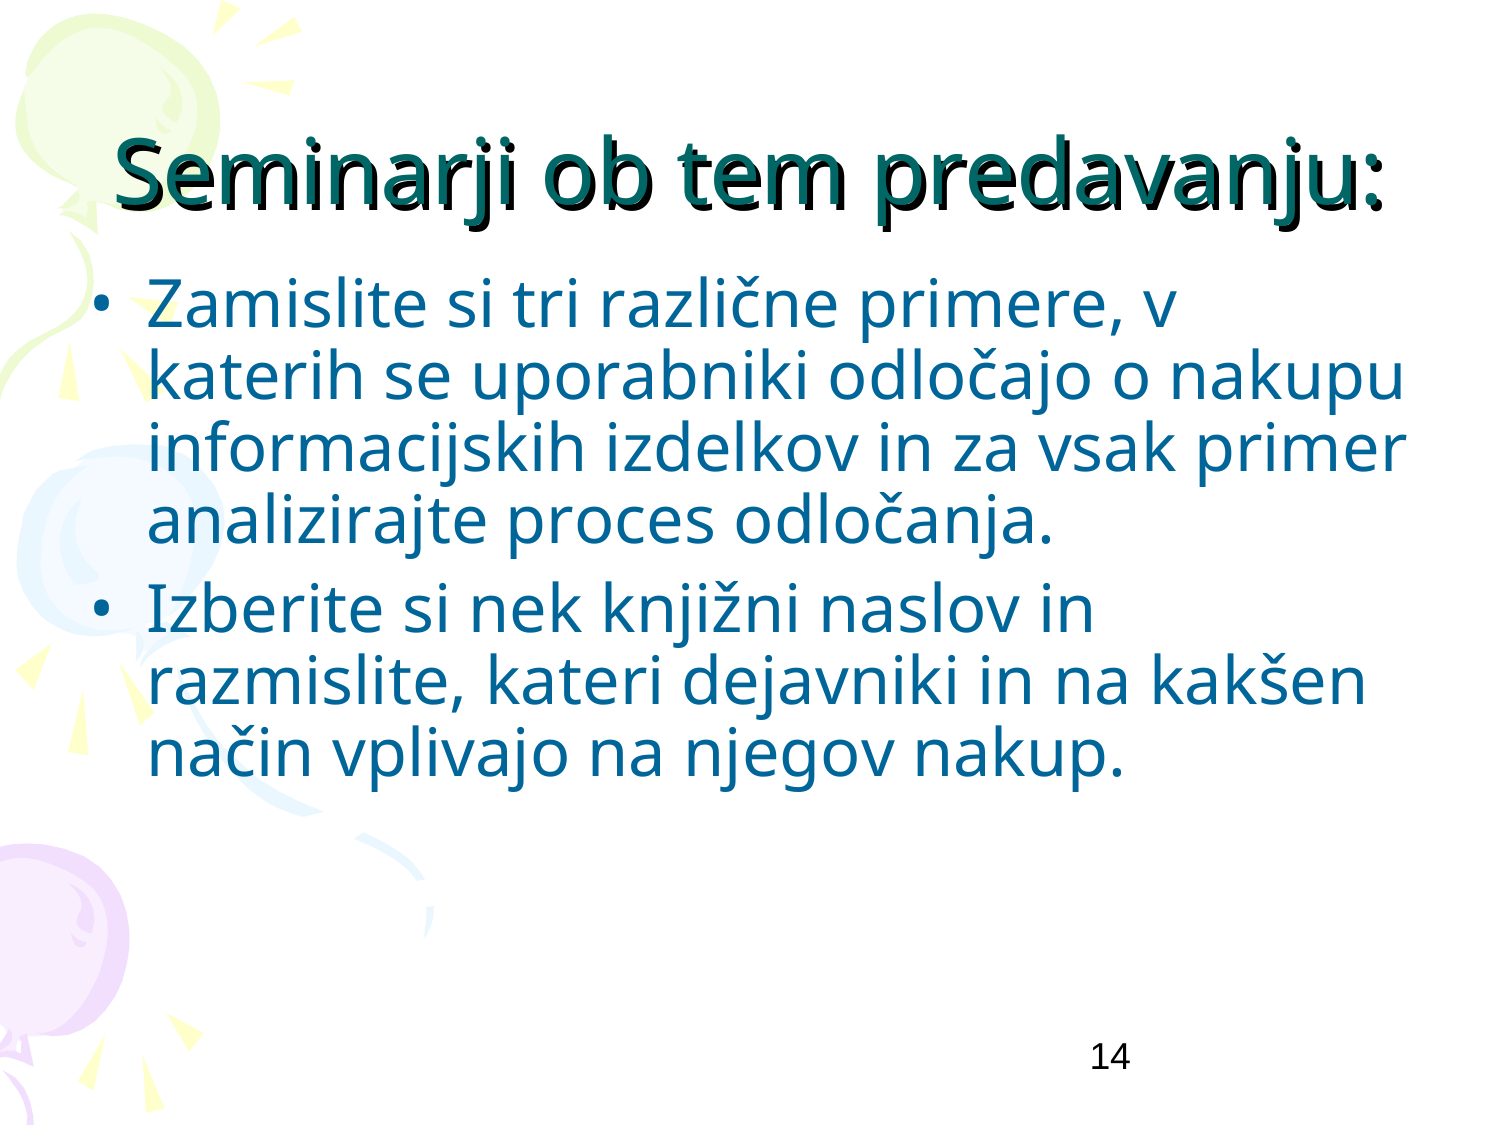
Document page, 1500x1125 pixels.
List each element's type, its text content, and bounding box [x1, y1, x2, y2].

title Seminarji ob tem predavanju: [72, 16, 1426, 233]
list Zamislite si tri različne primere, v katerih se uporabniki odločajo o nakupu informacijskih izdelkov in za vsak primer analizirajte proces odločanja. Izberite si nek knjižni naslov in razmislite, kateri dejavniki in na kakšen način vplivajo na njegov nakup. [75, 262, 1426, 994]
